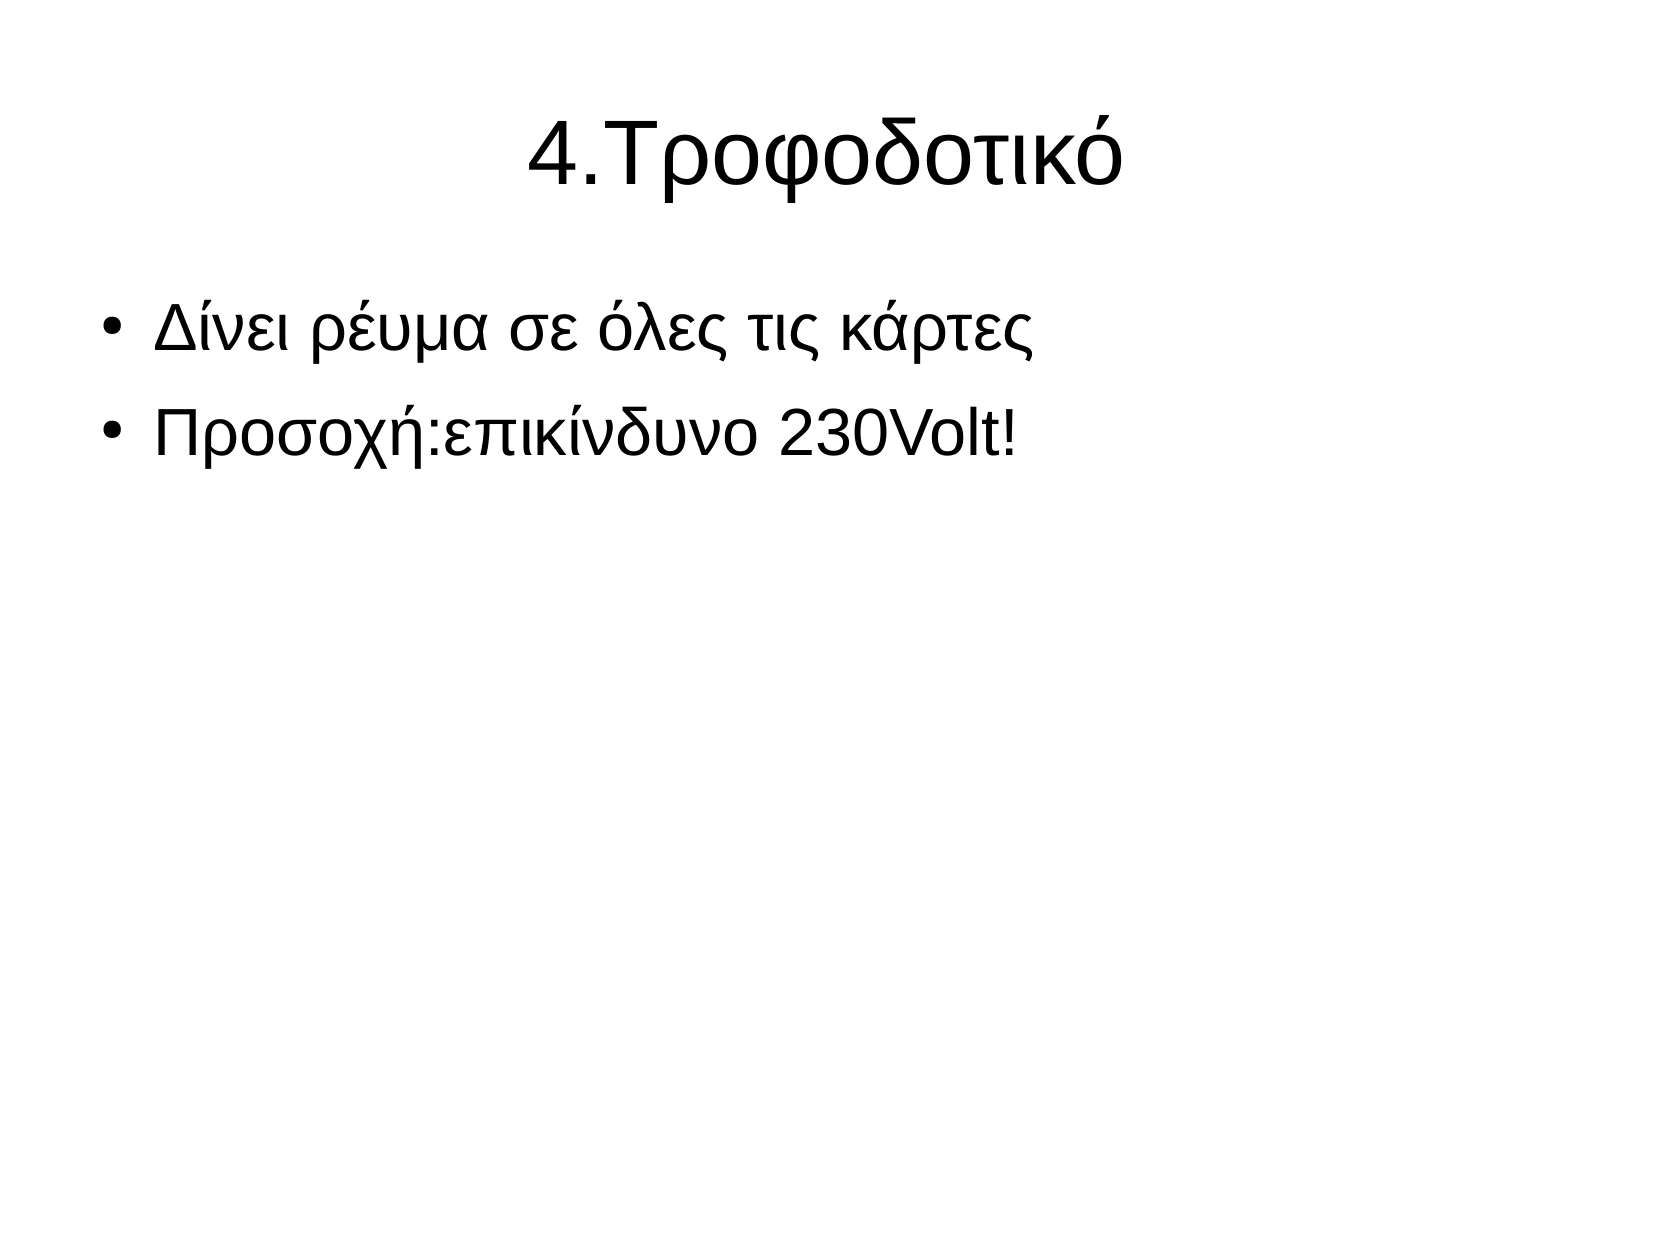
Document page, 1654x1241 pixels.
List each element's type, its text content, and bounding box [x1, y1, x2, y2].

title 4.Τροφοδοτικό [82, 49, 1571, 257]
list Δίνει ρέυμα σε όλες τις κάρτες Προσοχή:επικίνδυνο 230Volt! [82, 290, 1538, 1010]
